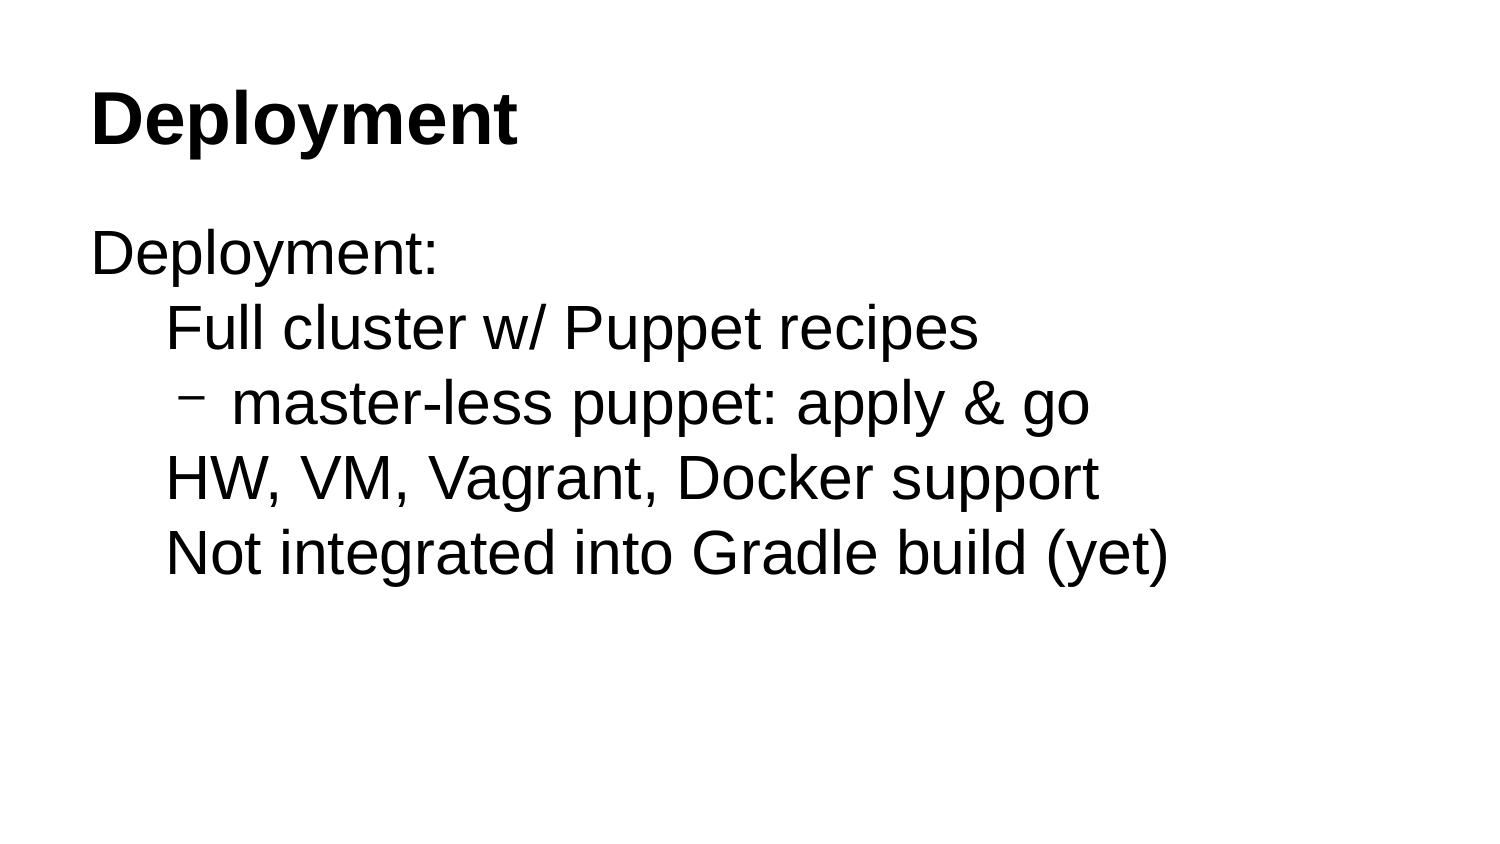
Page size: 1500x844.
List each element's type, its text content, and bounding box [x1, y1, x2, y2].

list Deployment: Full cluster w/ Puppet recipes master-less puppet: apply & go HW, VM, Vagrant, Docker support Not integrated into Gradle build (yet) [75, 196, 1425, 808]
title Deployment [75, 33, 1425, 175]
